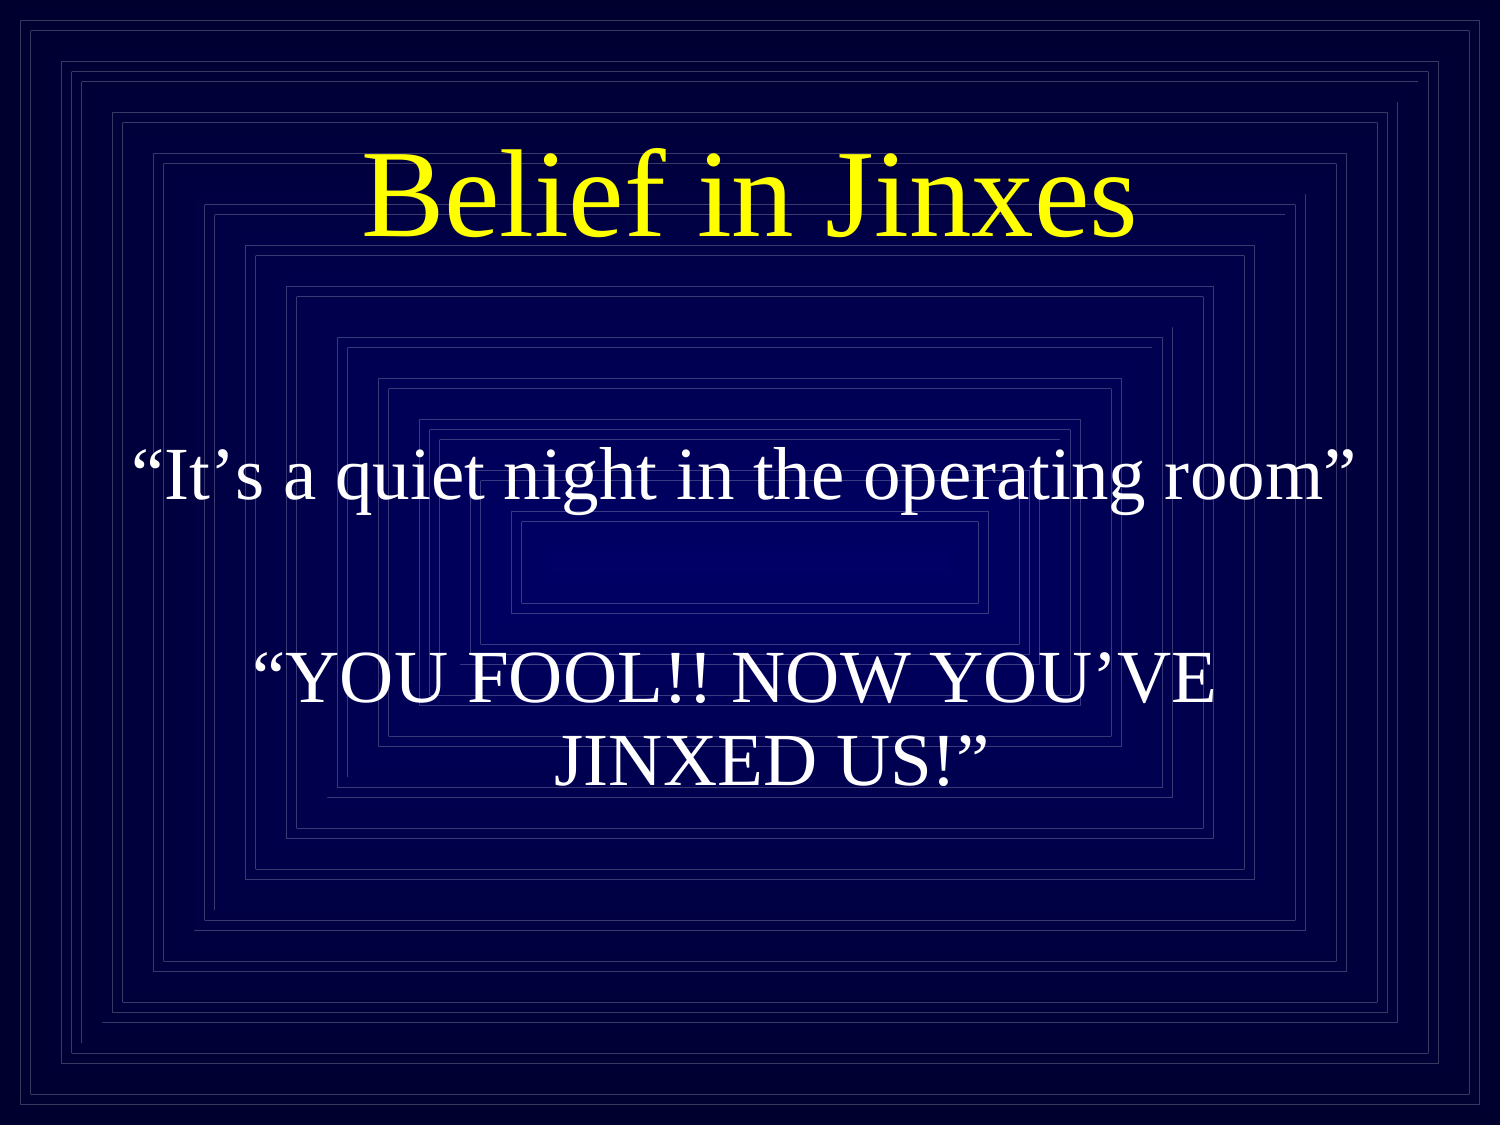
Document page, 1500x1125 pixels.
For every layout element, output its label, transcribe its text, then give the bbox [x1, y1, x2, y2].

list “It’s a quiet night in the operating room” “YOU FOOL!! NOW YOU’VE JINXED US!” [77, 425, 1412, 1001]
title Belief in Jinxes [112, 99, 1388, 288]
